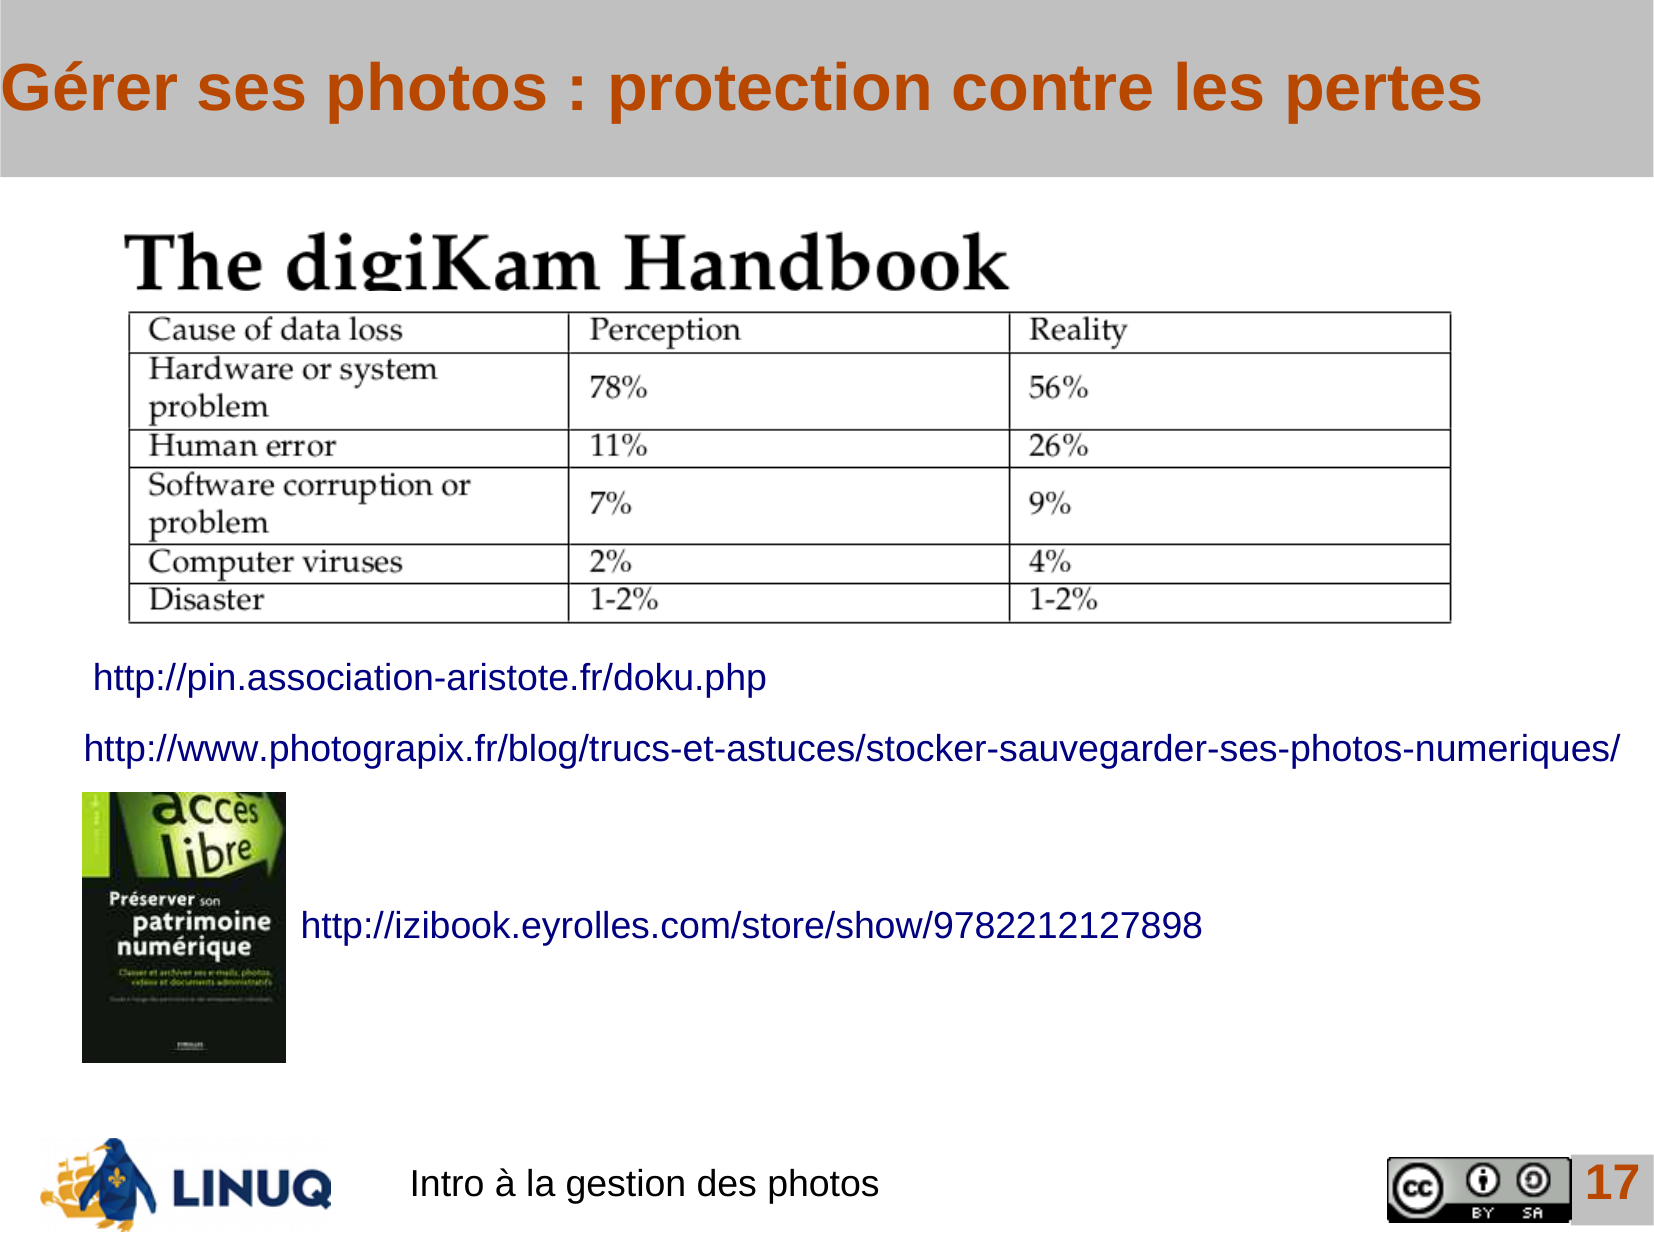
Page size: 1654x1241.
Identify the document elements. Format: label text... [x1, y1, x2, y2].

picture [40, 1138, 331, 1232]
text_box http://pin.association-aristote.fr/doku.php [78, 649, 910, 720]
picture [82, 792, 286, 1063]
text_box http://izibook.eyrolles.com/store/show/9782212127898 [285, 897, 1397, 968]
title Gérer ses photos : protection contre les pertes [0, 0, 1654, 178]
text_box http://www.photograpix.fr/blog/trucs-et-astuces/stocker-sauvegarder-ses-photos-numeriques/ [68, 720, 1642, 791]
picture [1387, 1157, 1572, 1223]
picture [70, 189, 1497, 674]
